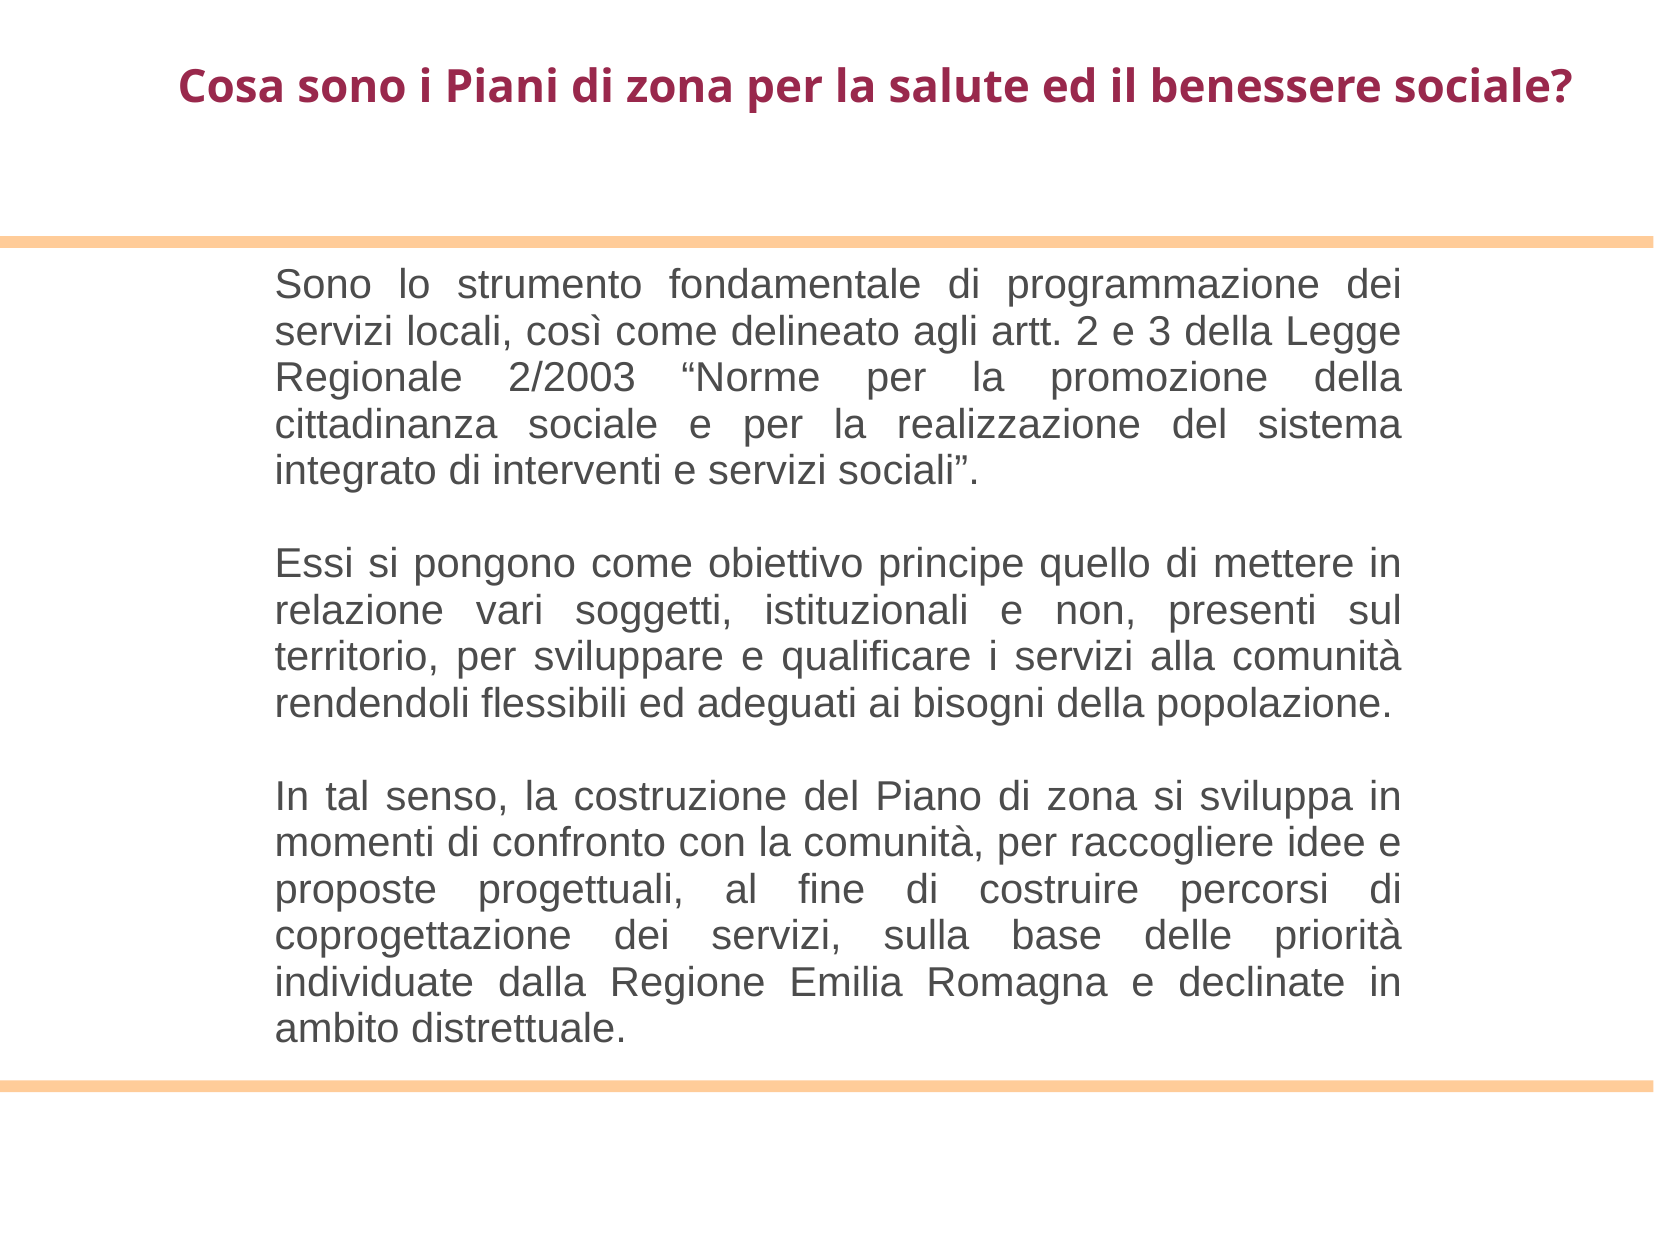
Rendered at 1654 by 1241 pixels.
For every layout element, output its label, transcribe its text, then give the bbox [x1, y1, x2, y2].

text_box [0, 236, 1654, 248]
text_box Sono lo strumento fondamentale di programmazione dei servizi locali, così come delineato agli artt. 2 e 3 della Legge Regionale 2/2003 “Norme per la promozione della cittadinanza sociale e per la realizzazione del sistema integrato di interventi e servizi sociali”. Essi si pongono come obiettivo principe quello di mettere in relazione vari soggetti, istituzionali e non, presenti sul territorio, per sviluppare e qualificare i servizi alla comunità rendendoli flessibili ed adeguati ai bisogni della popolazione. In tal senso, la costruzione del Piano di zona si sviluppa in momenti di confronto con la comunità, per raccogliere idee e proposte progettuali, al fine di costruire percorsi di coprogettazione dei servizi, sulla base delle priorità individuate dalla Regione Emilia Romagna e declinate in ambito distrettuale. [259, 253, 1418, 1241]
text_box Cosa sono i Piani di zona per la salute ed il benessere sociale? [59, 23, 1619, 236]
text_box [0, 1080, 59, 1093]
text_box [1619, 1080, 1654, 1093]
text_box Cosa sono i Piani di zona per la salute ed il benessere sociale? [59, 248, 1619, 1141]
